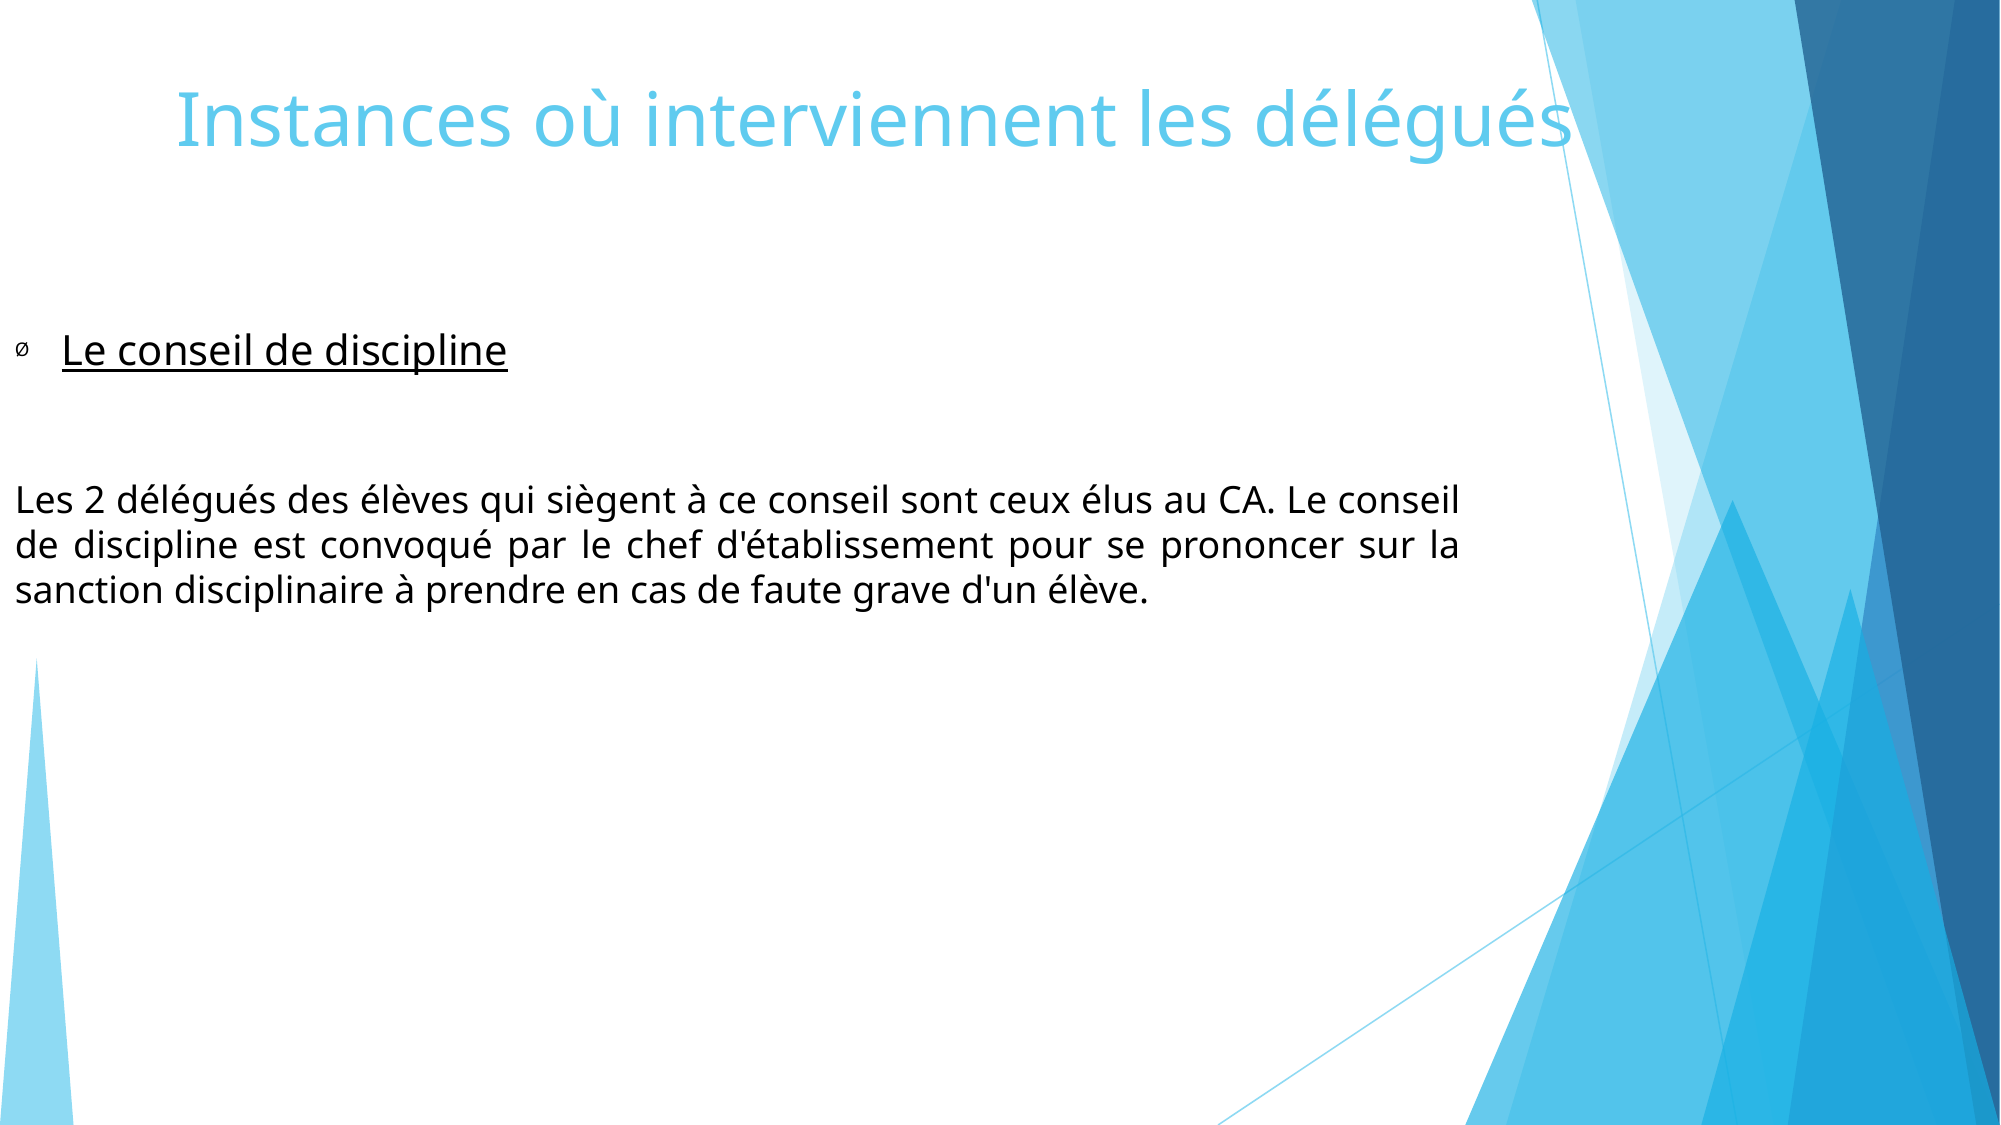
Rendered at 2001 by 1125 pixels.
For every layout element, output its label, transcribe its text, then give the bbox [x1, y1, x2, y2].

title Instances où interviennent les délégués [33, 63, 1718, 281]
text_box Le conseil de discipline [0, 316, 1120, 432]
text_box Les 2 délégués des élèves qui siègent à ce conseil sont ceux élus au CA. Le conseil de discipline est convoqué par le chef d'établissement pour se prononcer sur la sanction disciplinaire à prendre en cas de faute grave d'un élève. [0, 468, 1477, 709]
